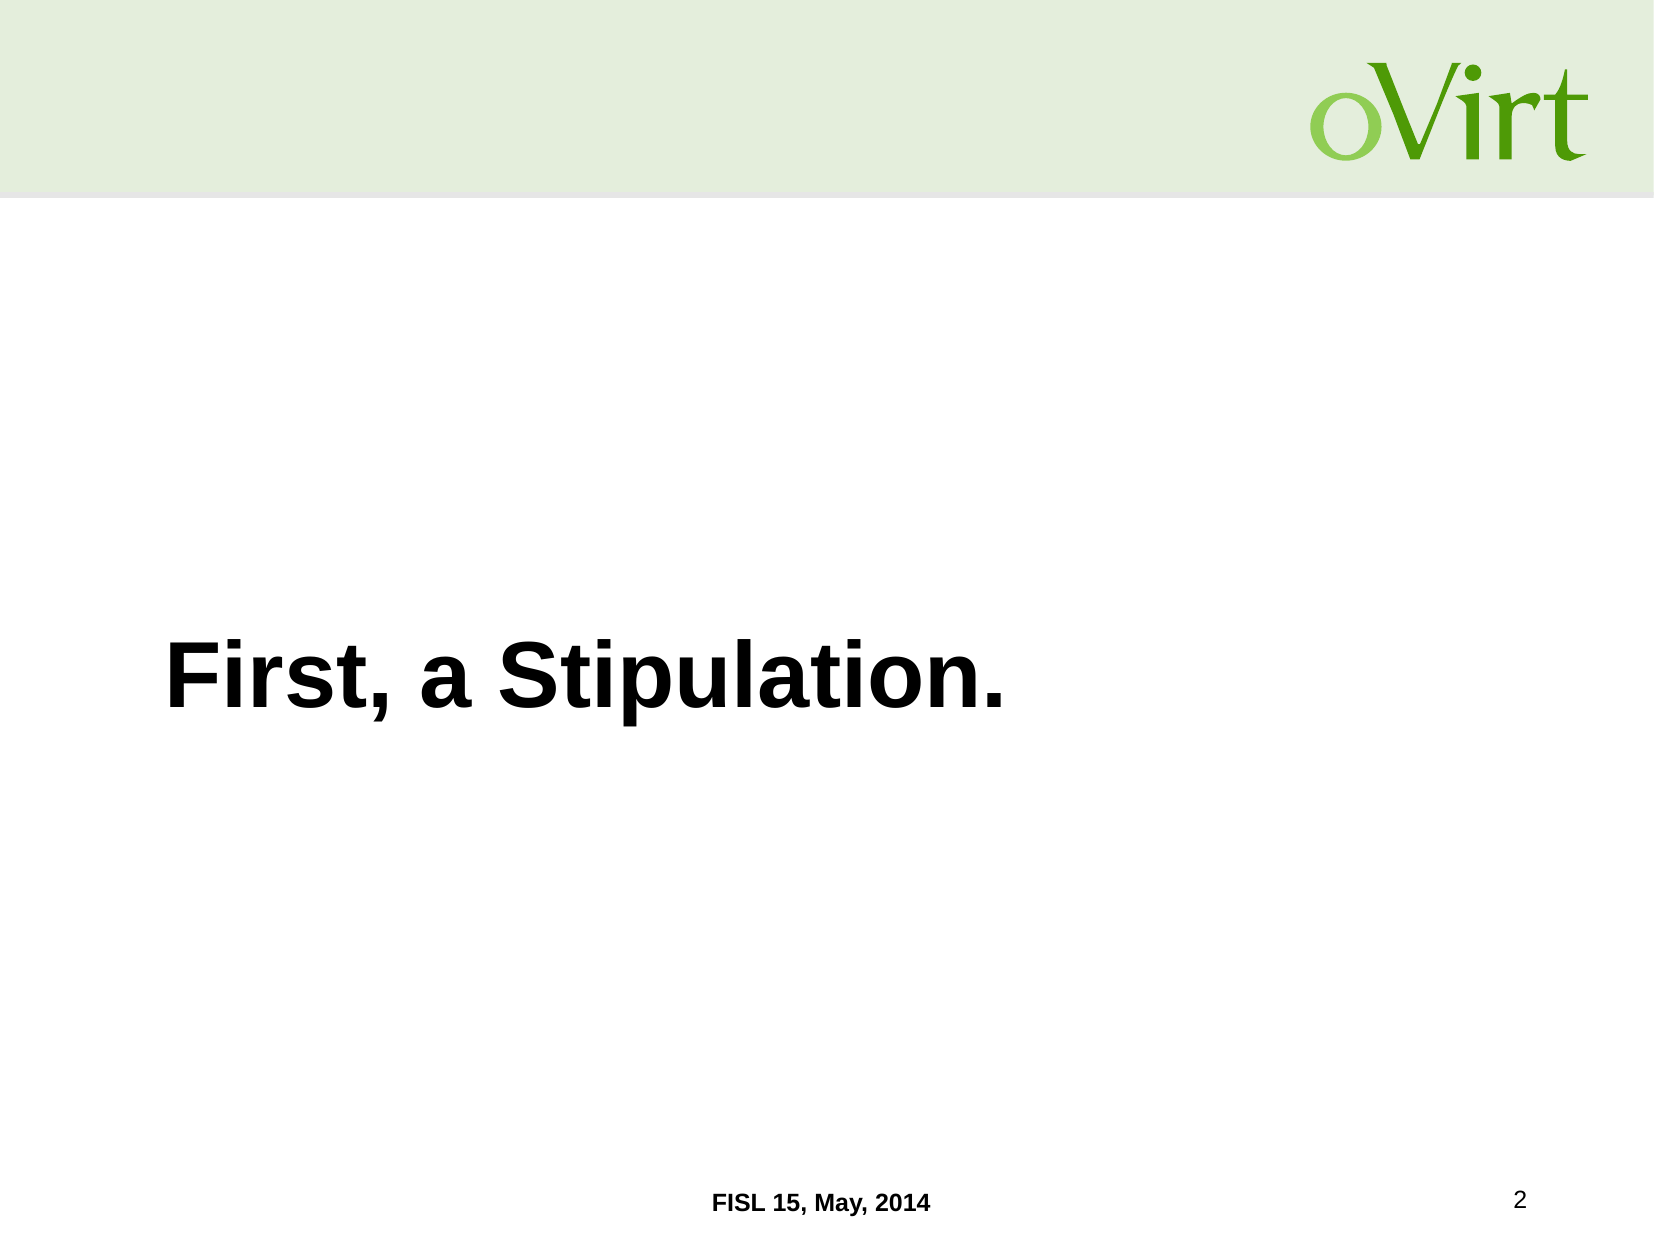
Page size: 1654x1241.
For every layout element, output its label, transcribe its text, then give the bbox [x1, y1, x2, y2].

text_box First, a Stipulation. [150, 615, 1366, 944]
